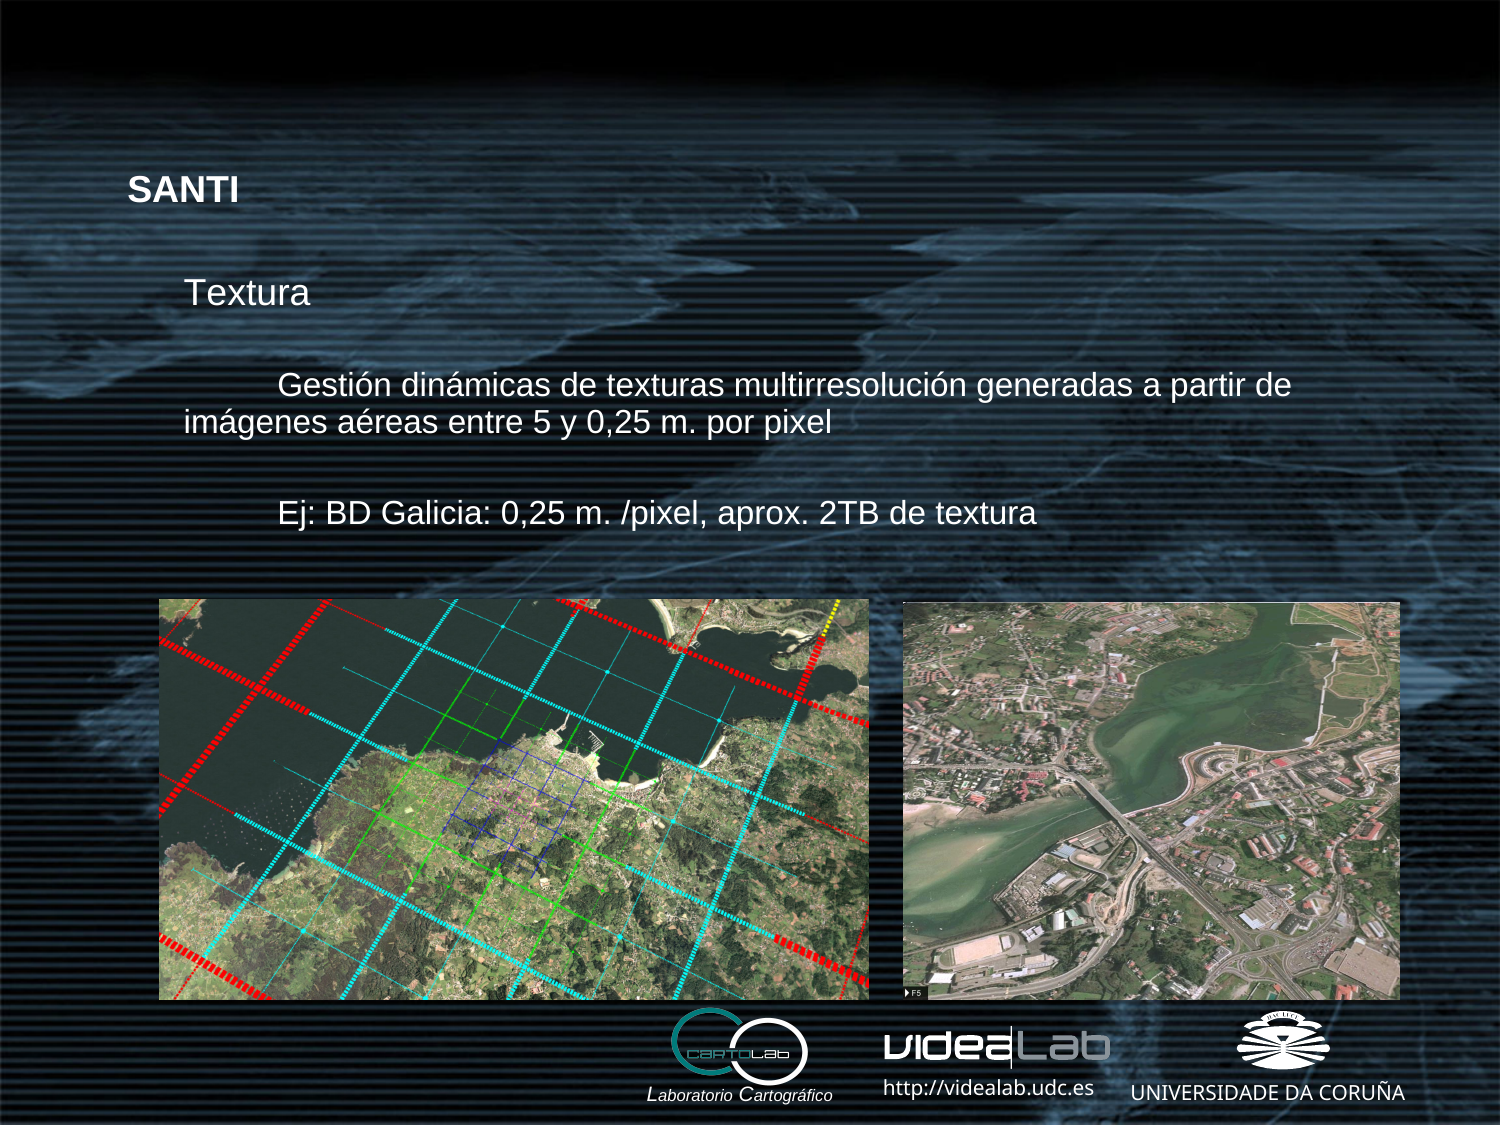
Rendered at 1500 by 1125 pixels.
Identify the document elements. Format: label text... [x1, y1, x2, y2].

picture [0, 0, 1500, 1125]
list SANTI Textura Gestión dinámicas de texturas multirresolución generadas a partir de imágenes aéreas entre 5 y 0,25 m. por pixel Ej: BD Galicia: 0,25 m. /pixel, aprox. 2TB de textura [112, 160, 1388, 1001]
